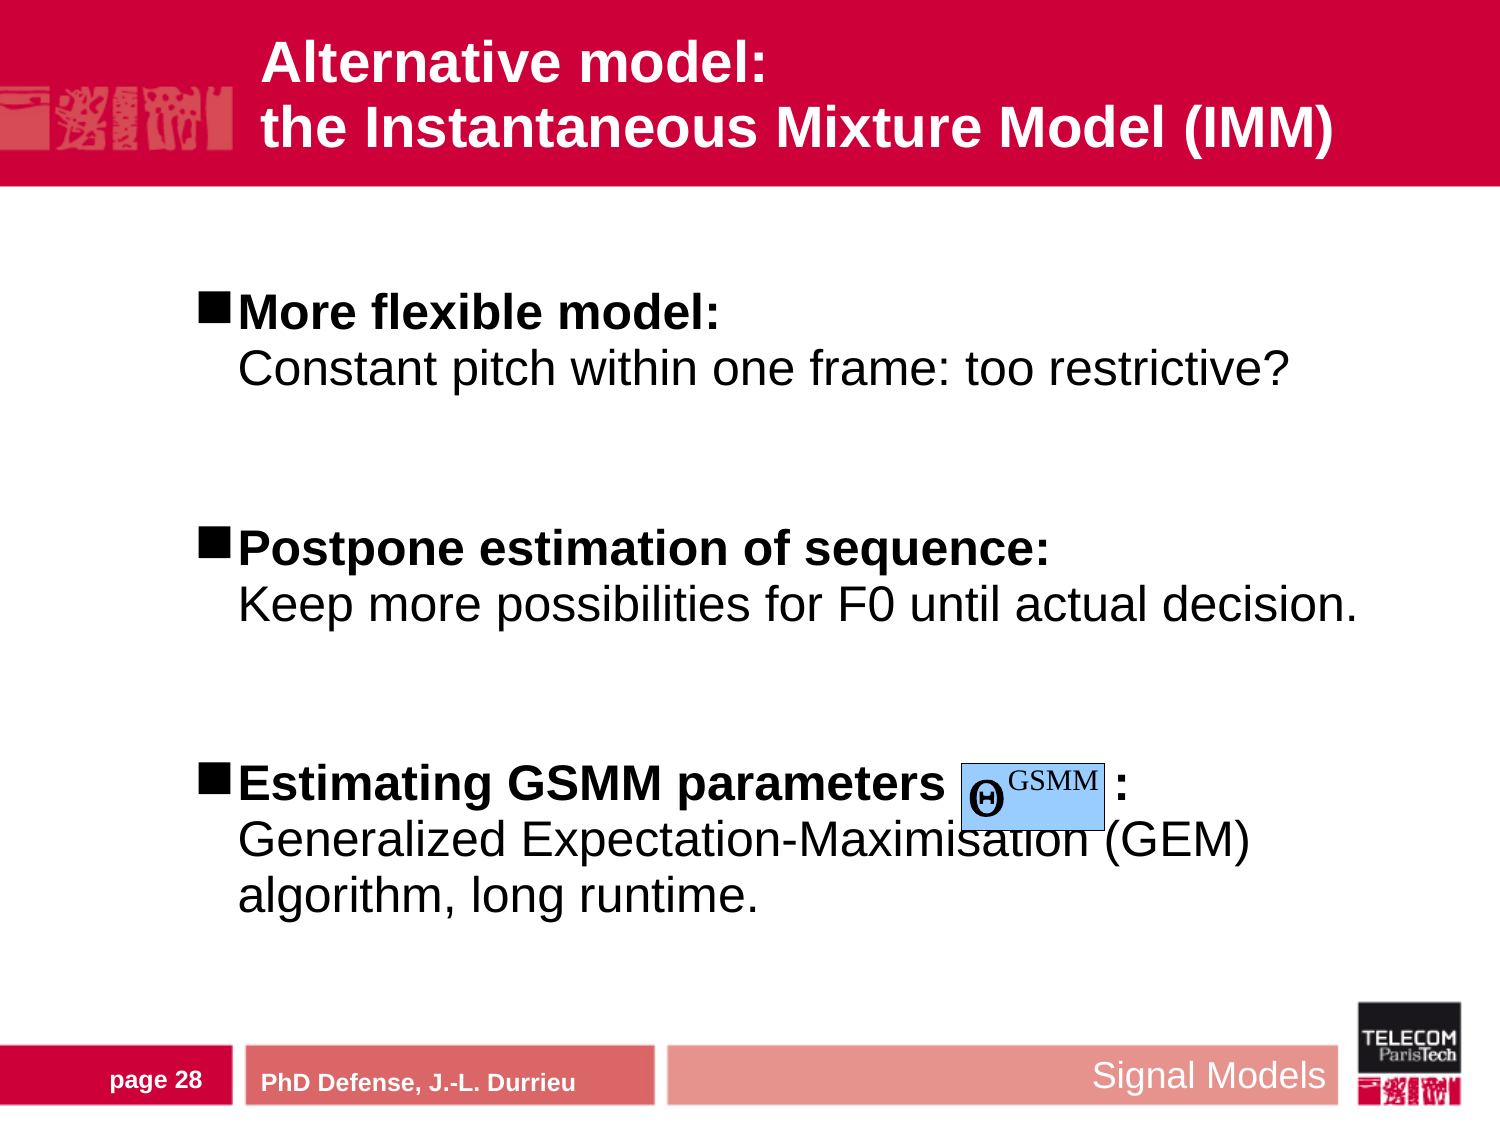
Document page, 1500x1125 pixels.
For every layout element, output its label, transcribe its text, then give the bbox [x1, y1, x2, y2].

picture [0, 0, 1500, 1125]
text_box Signal Models [1012, 1036, 1342, 1112]
chart [961, 763, 1105, 831]
subtitle More flexible model: Constant pitch within one frame: too restrictive? Postpone estimation of sequence: Keep more possibilities for F0 until actual decision. Estimating GSMM parameters : Generalized Expectation-Maximisation (GEM) algorithm, long runtime. [200, 284, 1459, 1013]
title Alternative model: the Instantaneous Mixture Model (IMM) [245, 19, 1459, 170]
